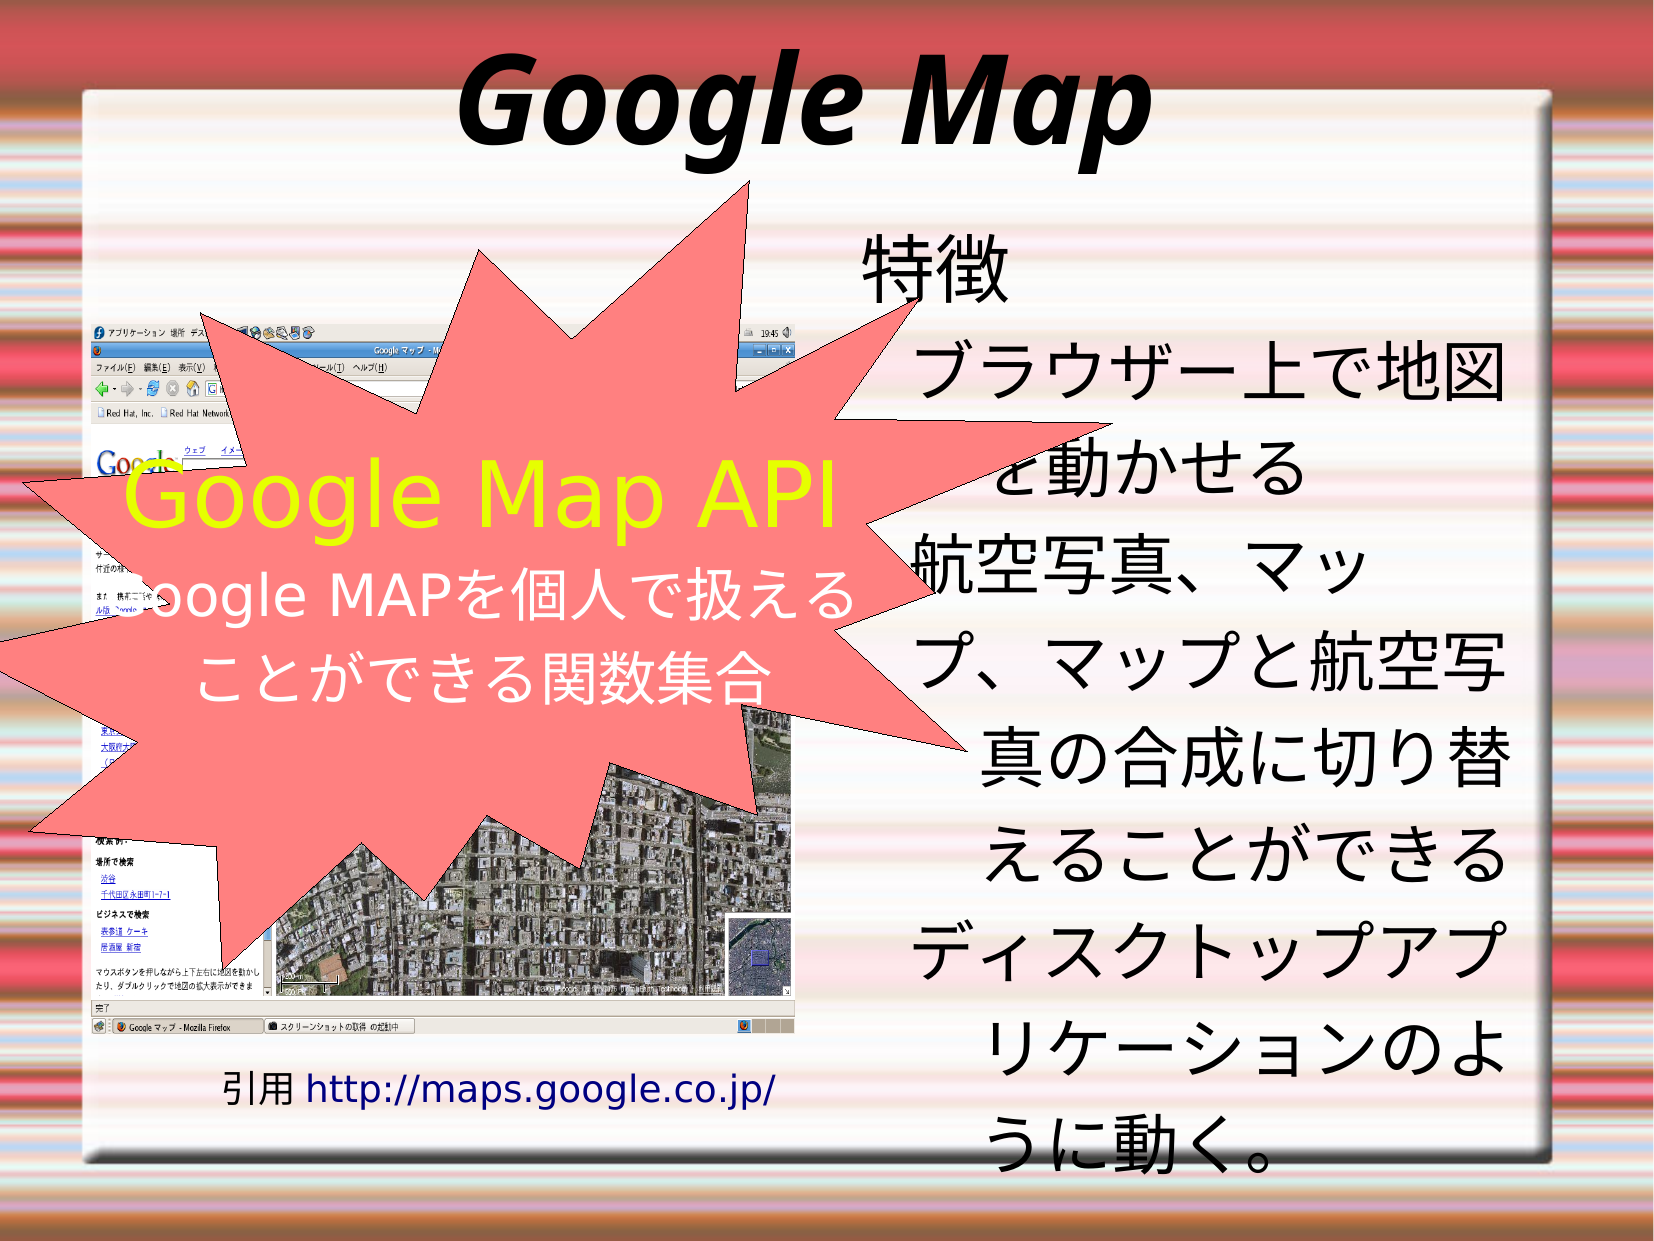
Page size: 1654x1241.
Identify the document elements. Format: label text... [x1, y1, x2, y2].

picture [112, 577, 153, 612]
picture [143, 466, 176, 473]
picture [736, 266, 848, 390]
picture [498, 266, 652, 338]
picture [0, 0, 1654, 1241]
text_box Google Map API Google MAPを個人で扱える ことができる関数集合 [0, 180, 1113, 970]
list 特徴 ブラウザー上で地図を動かせる 航空写真、マッ プ、マップと航空写真の合成に切り替えることができる ディスクトップアプリケーションのように動く。 [848, 210, 1539, 992]
picture [836, 626, 848, 641]
picture [157, 595, 168, 606]
picture [836, 402, 848, 419]
title Google Map [82, 40, 1571, 266]
text_box 引用 http://maps.google.co.jp/ [206, 1051, 802, 1148]
